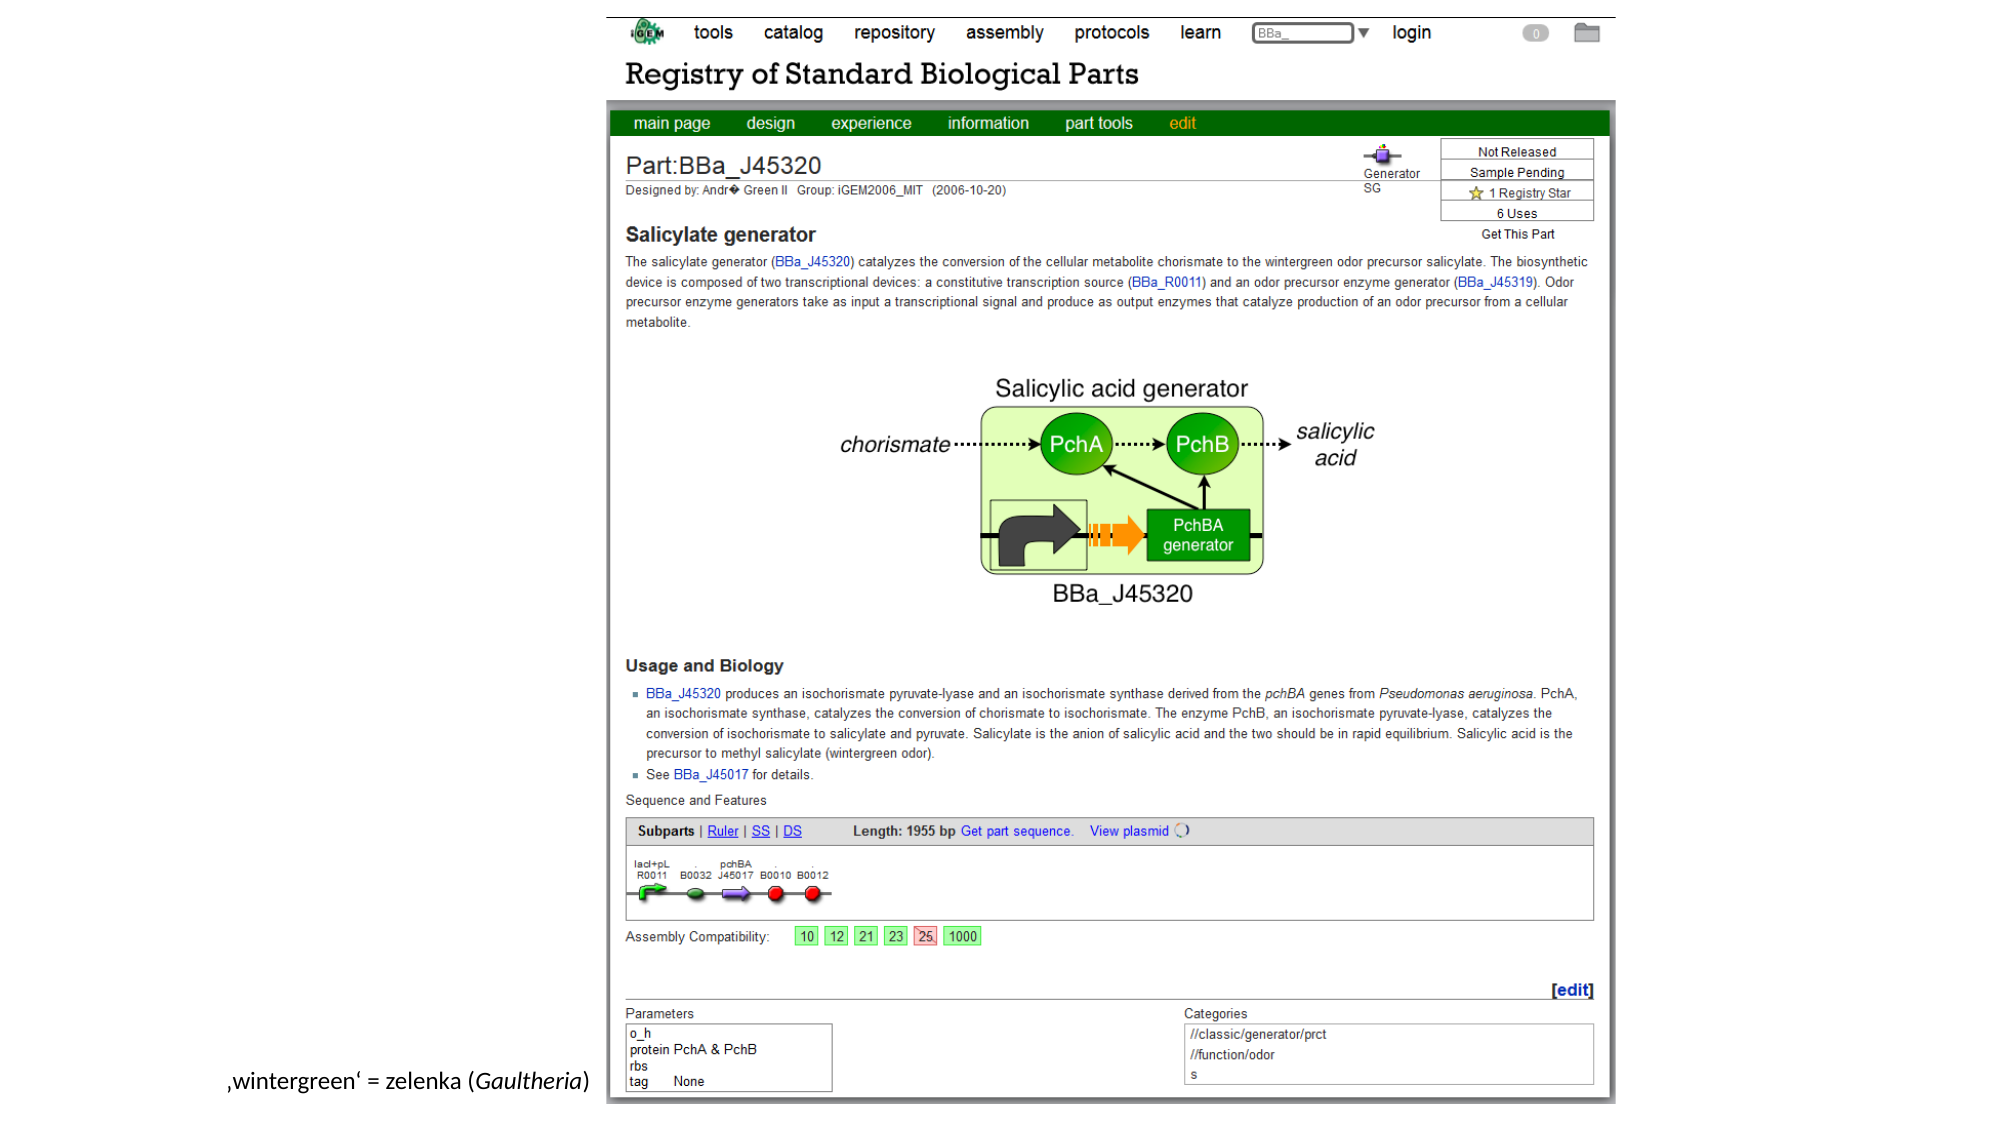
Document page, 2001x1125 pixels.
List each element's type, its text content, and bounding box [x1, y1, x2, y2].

text_box ‚wintergreen‘ = zelenka (Gaultheria) [211, 1057, 605, 1103]
picture [606, 16, 1616, 1104]
